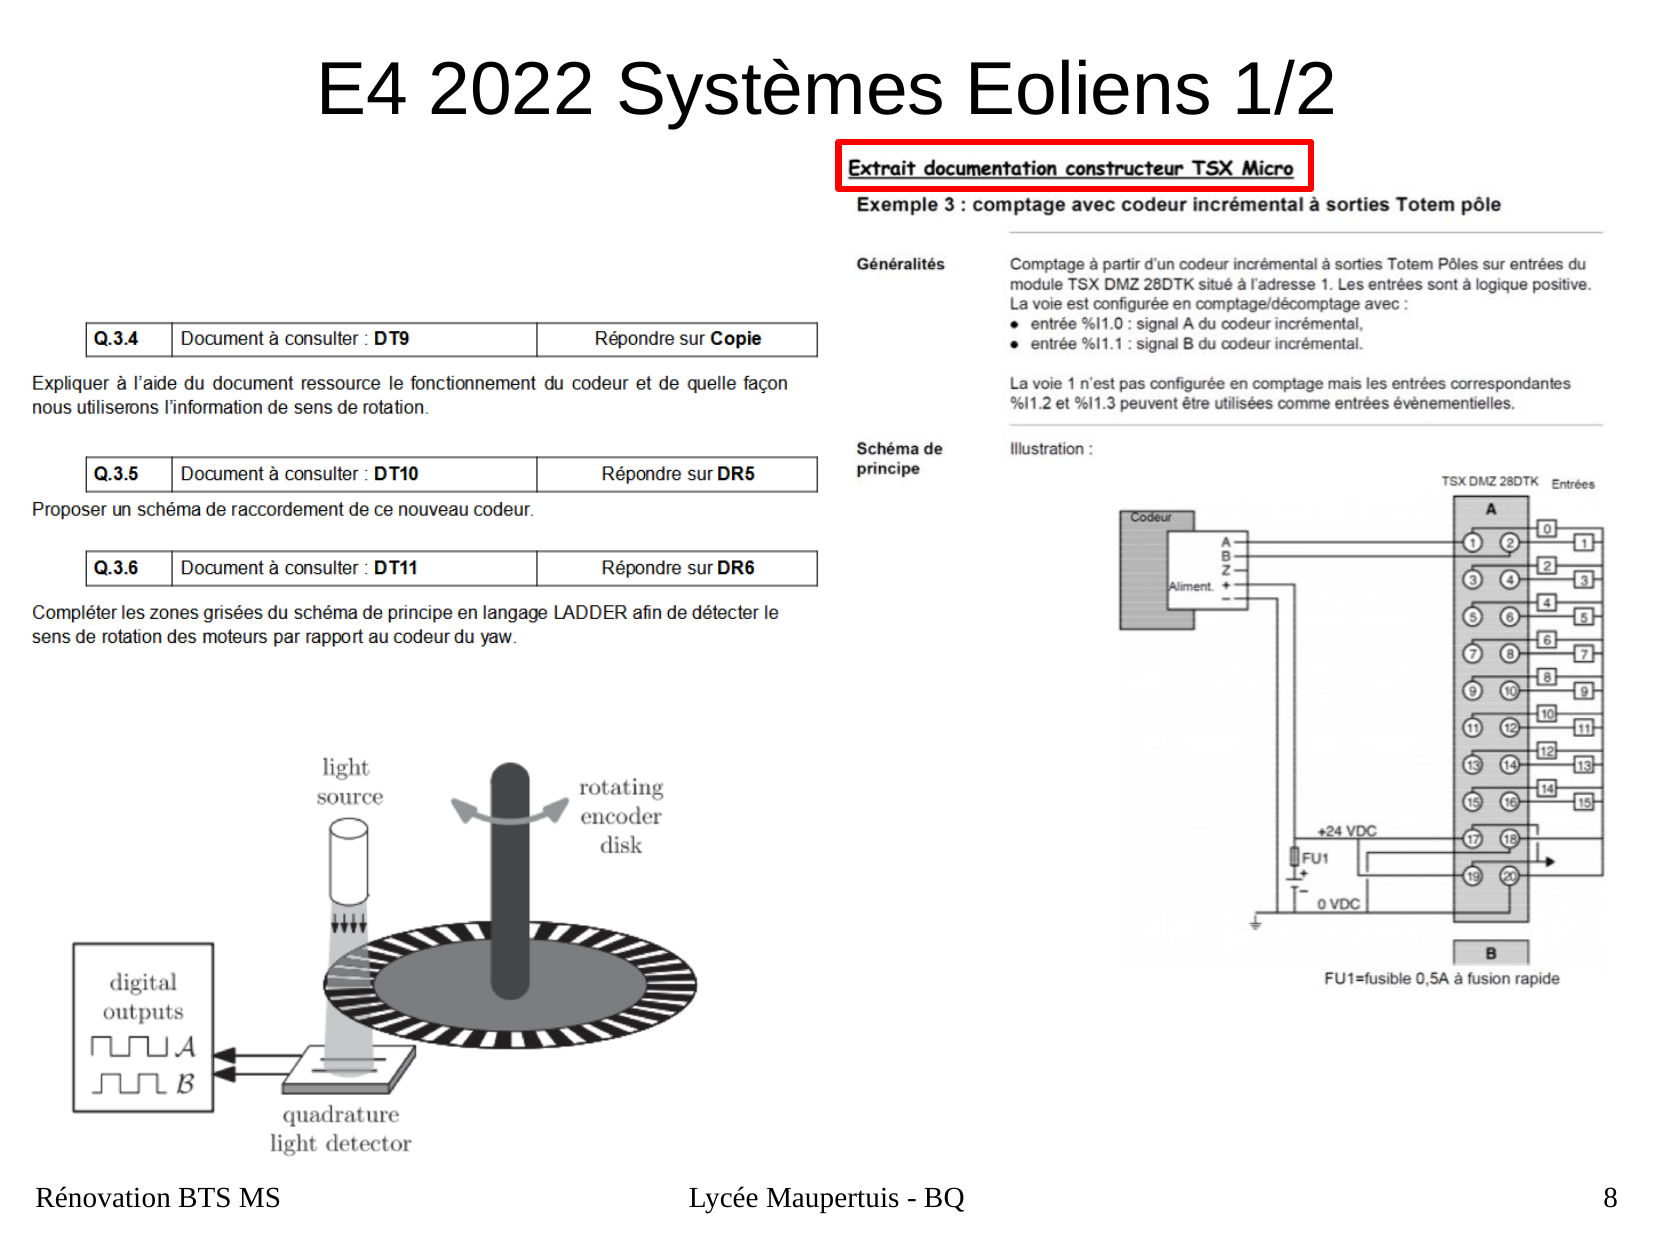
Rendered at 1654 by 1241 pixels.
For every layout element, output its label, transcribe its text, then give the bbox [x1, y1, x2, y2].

picture [838, 153, 1619, 990]
title E4 2022 Systèmes Eoliens 1/2 [35, 35, 1619, 142]
picture [24, 314, 827, 650]
picture [842, 153, 1308, 186]
picture [35, 720, 756, 1164]
